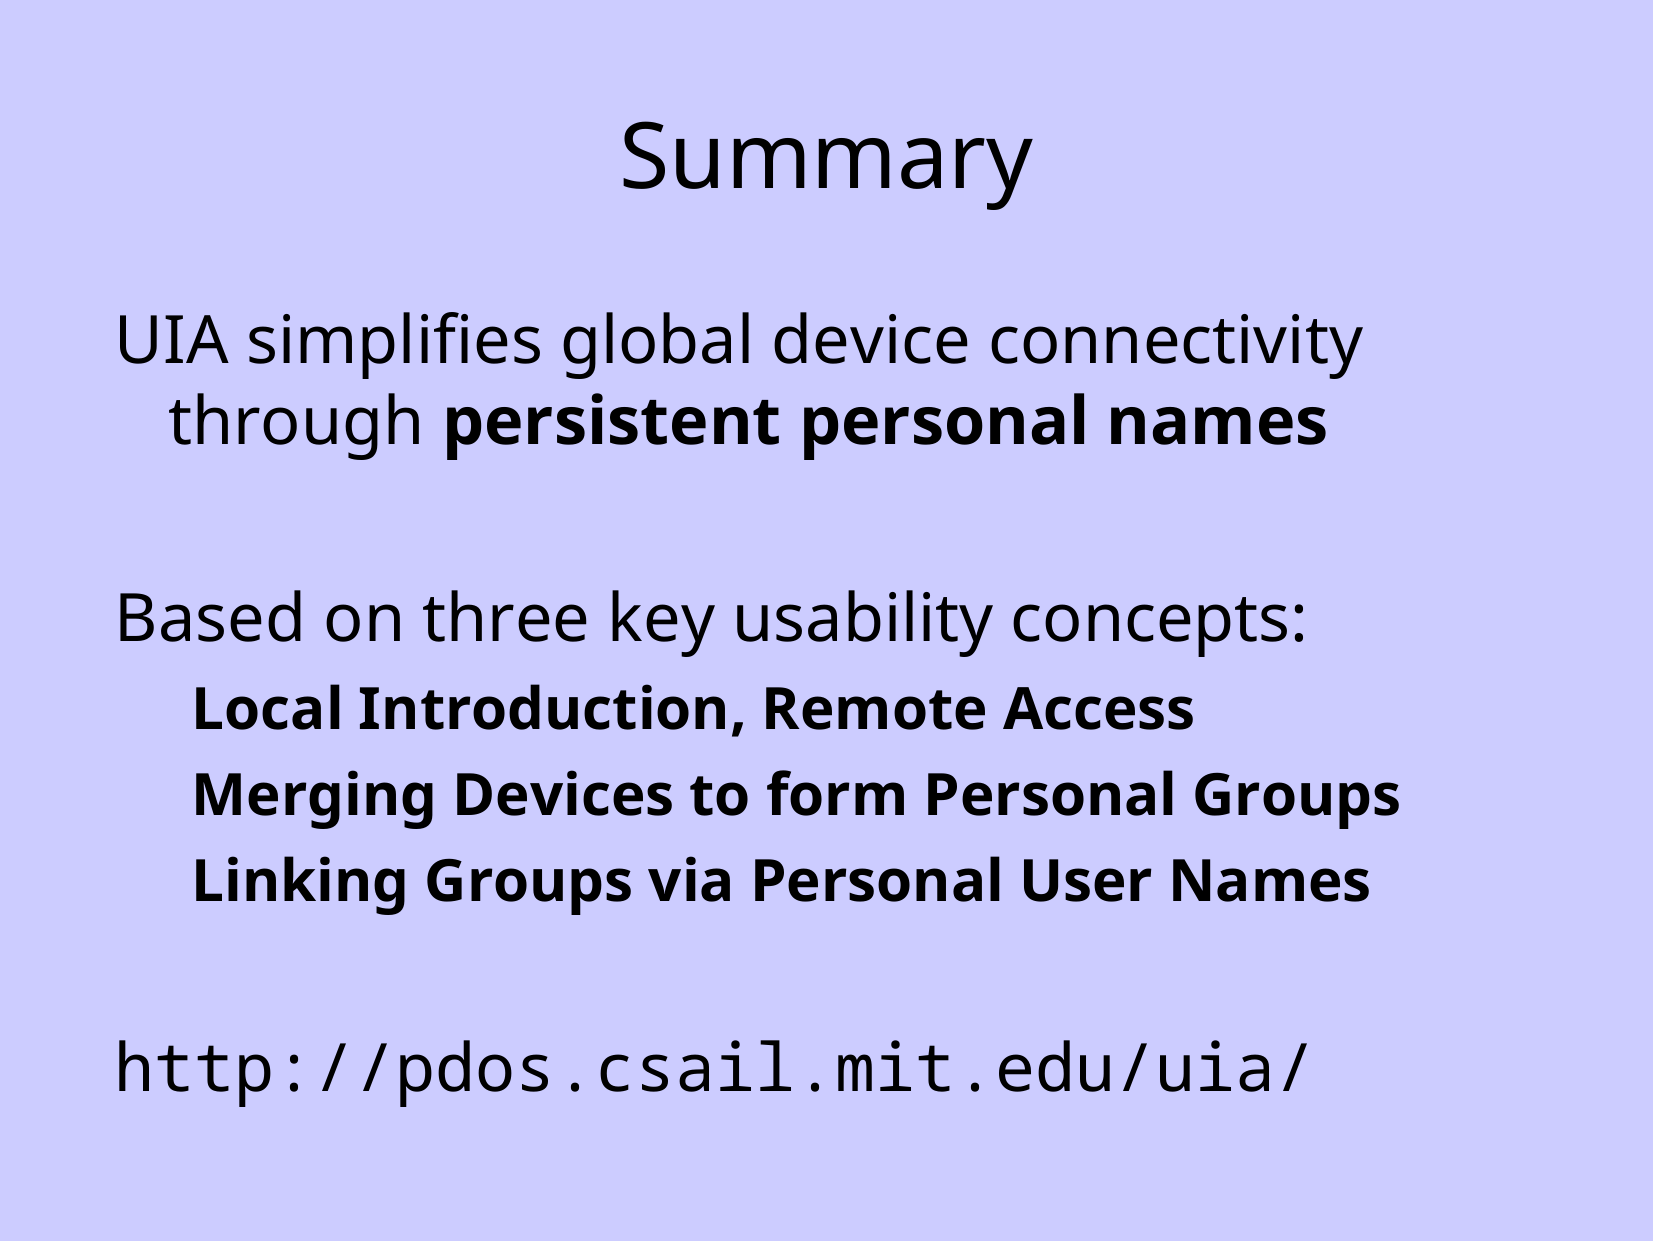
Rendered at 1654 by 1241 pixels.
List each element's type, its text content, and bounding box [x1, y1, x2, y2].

title Summary [82, 41, 1571, 265]
list UIA simplifies global device connectivity through persistent personal names Based on three key usability concepts: Local Introduction, Remote Access Merging Devices to form Personal Groups Linking Groups via Personal User Names http://pdos.csail.mit.edu/uia/ [82, 290, 1571, 1125]
